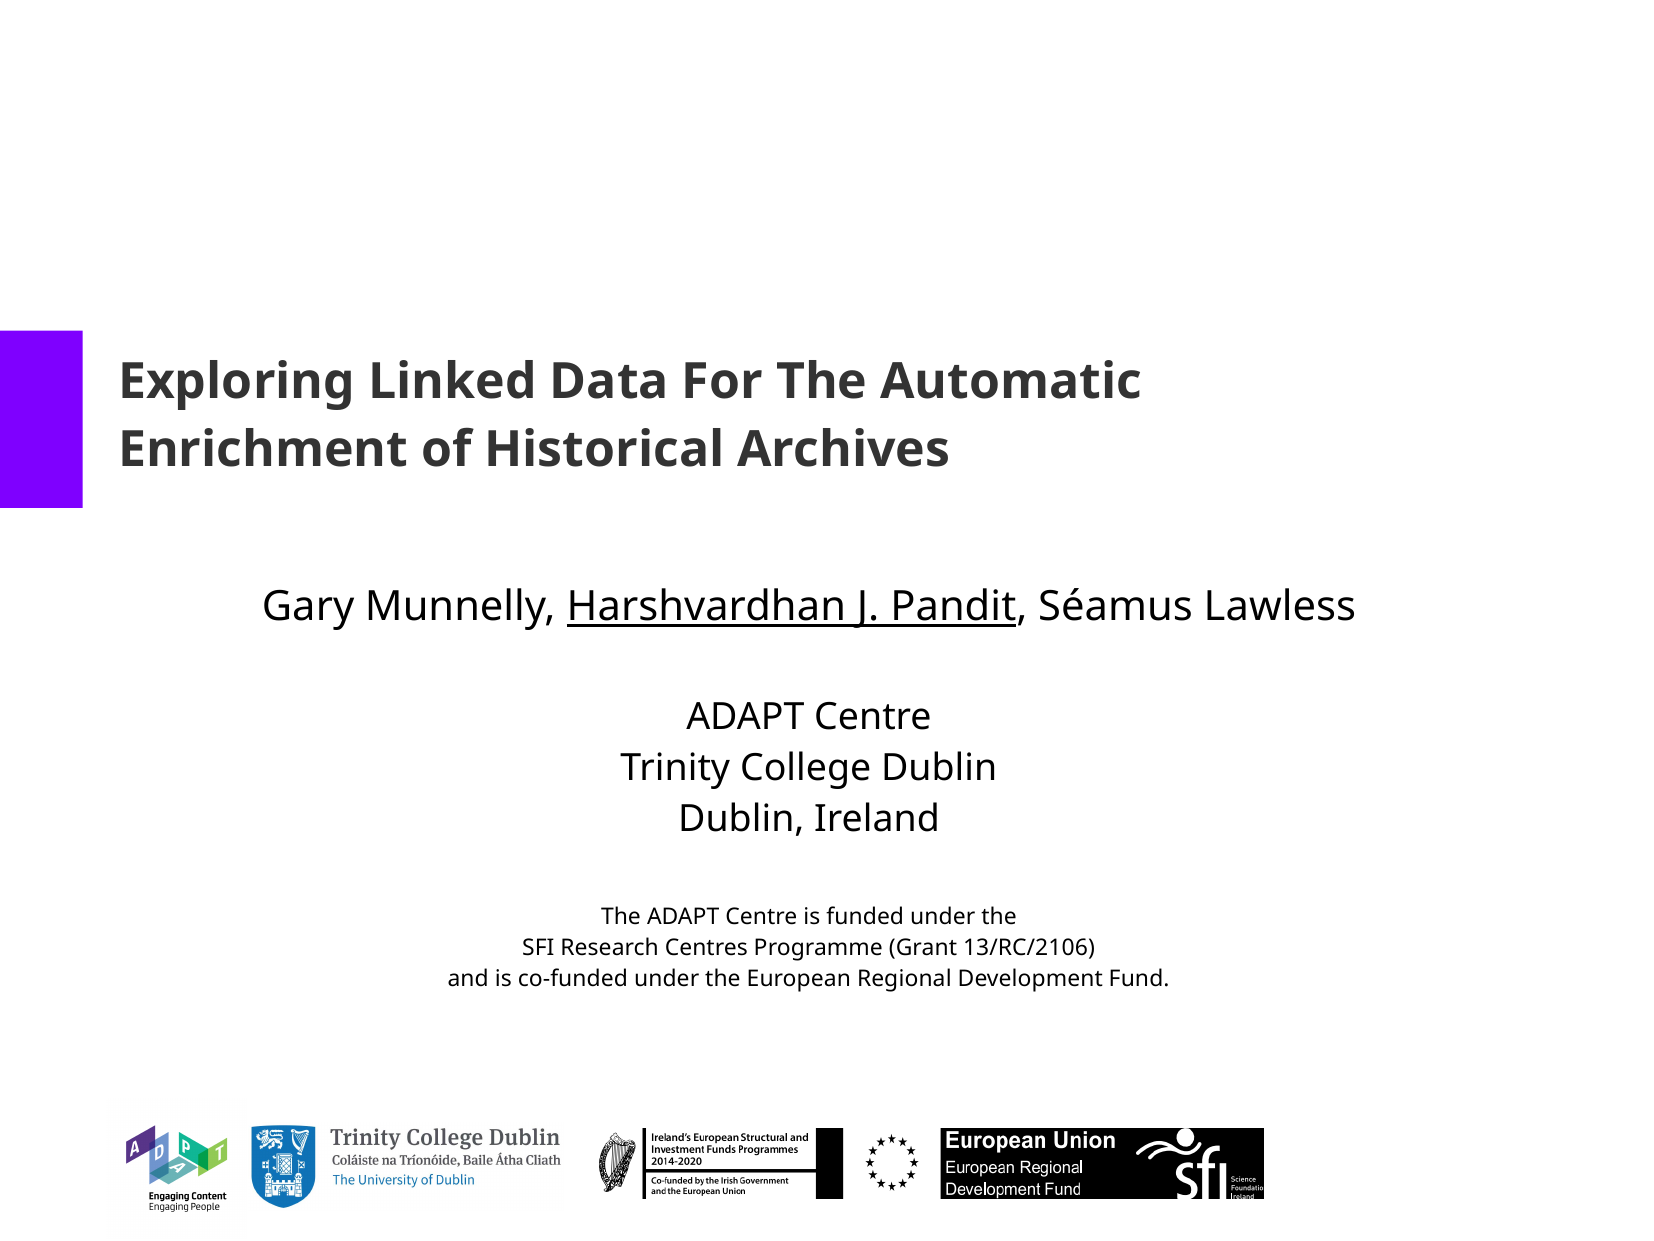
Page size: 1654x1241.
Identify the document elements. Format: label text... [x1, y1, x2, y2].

title Exploring Linked Data For The Automatic Enrichment of Historical Archives [118, 295, 1524, 532]
picture [106, 1098, 247, 1239]
subtitle Gary Munnelly, Harshvardhan J. Pandit, Séamus Lawless ADAPT Centre Trinity College Dublin Dublin, Ireland The ADAPT Centre is funded under the SFI Research Centres Programme (Grant 13/RC/2106) and is co-funded under the European Regional Development Fund. [106, 507, 1512, 1062]
picture [248, 1122, 564, 1211]
picture [591, 1127, 1264, 1199]
